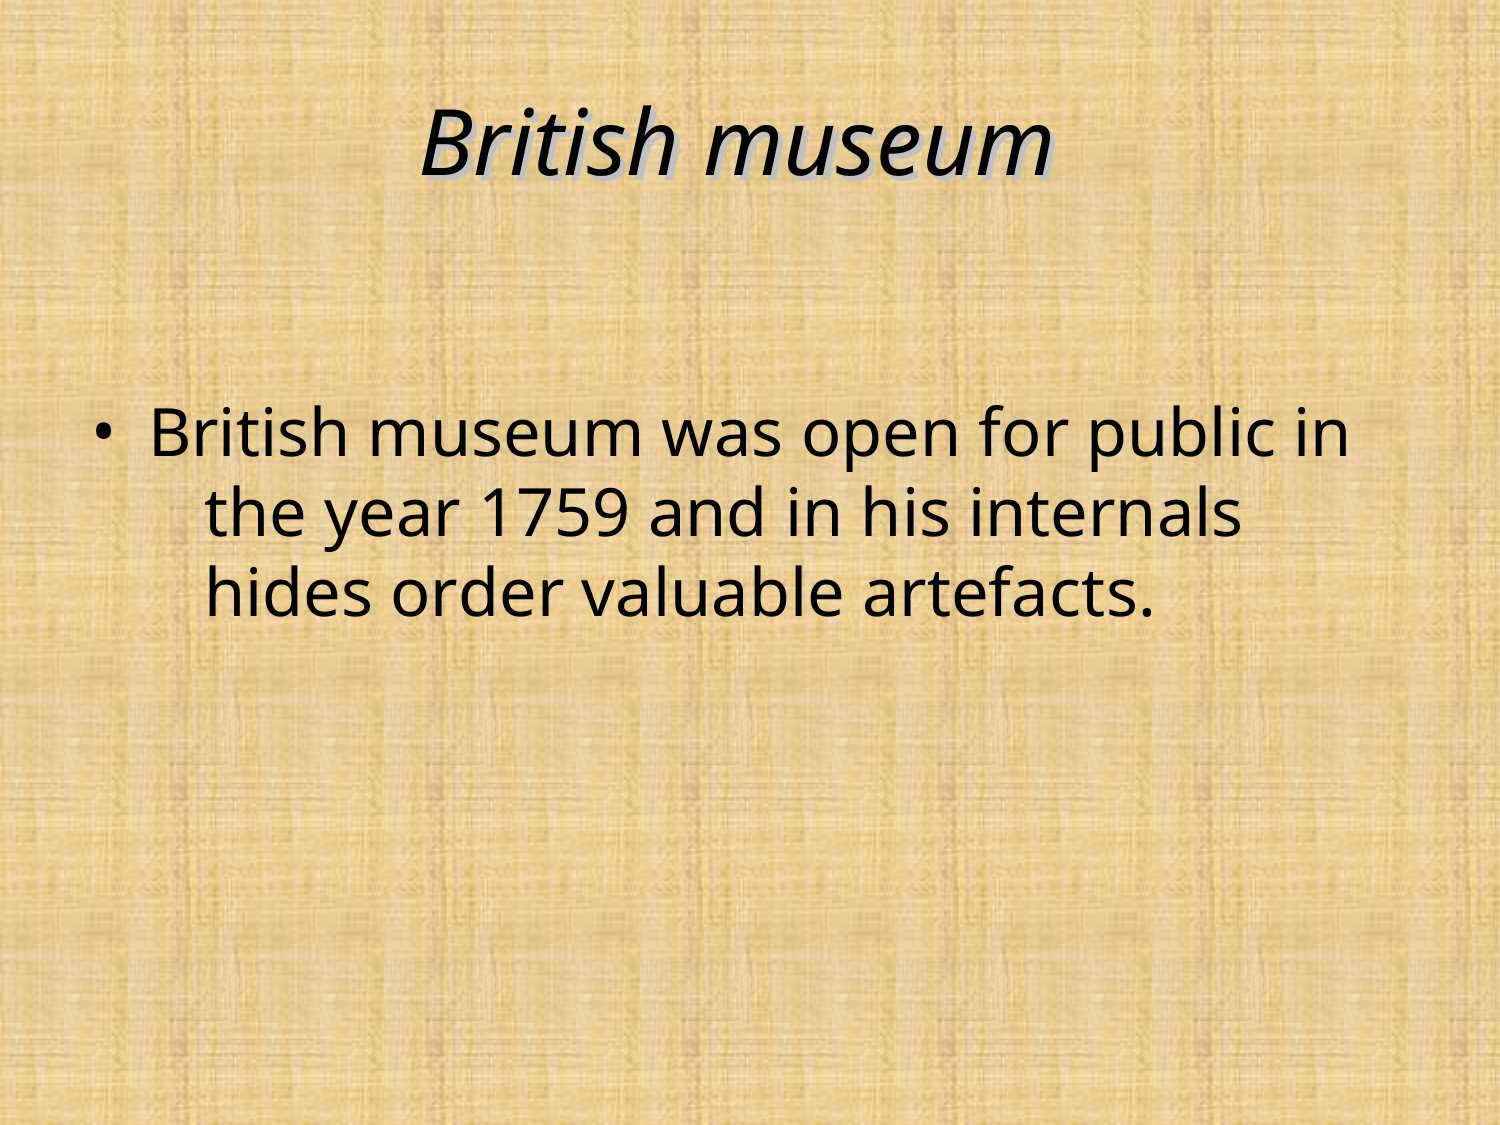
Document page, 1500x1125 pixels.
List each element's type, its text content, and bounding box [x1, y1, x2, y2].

list British museum was open for public in the year 1759 and in his internals hides order valuable artefacts. [76, 382, 1427, 1125]
title British museum [75, 45, 1426, 233]
